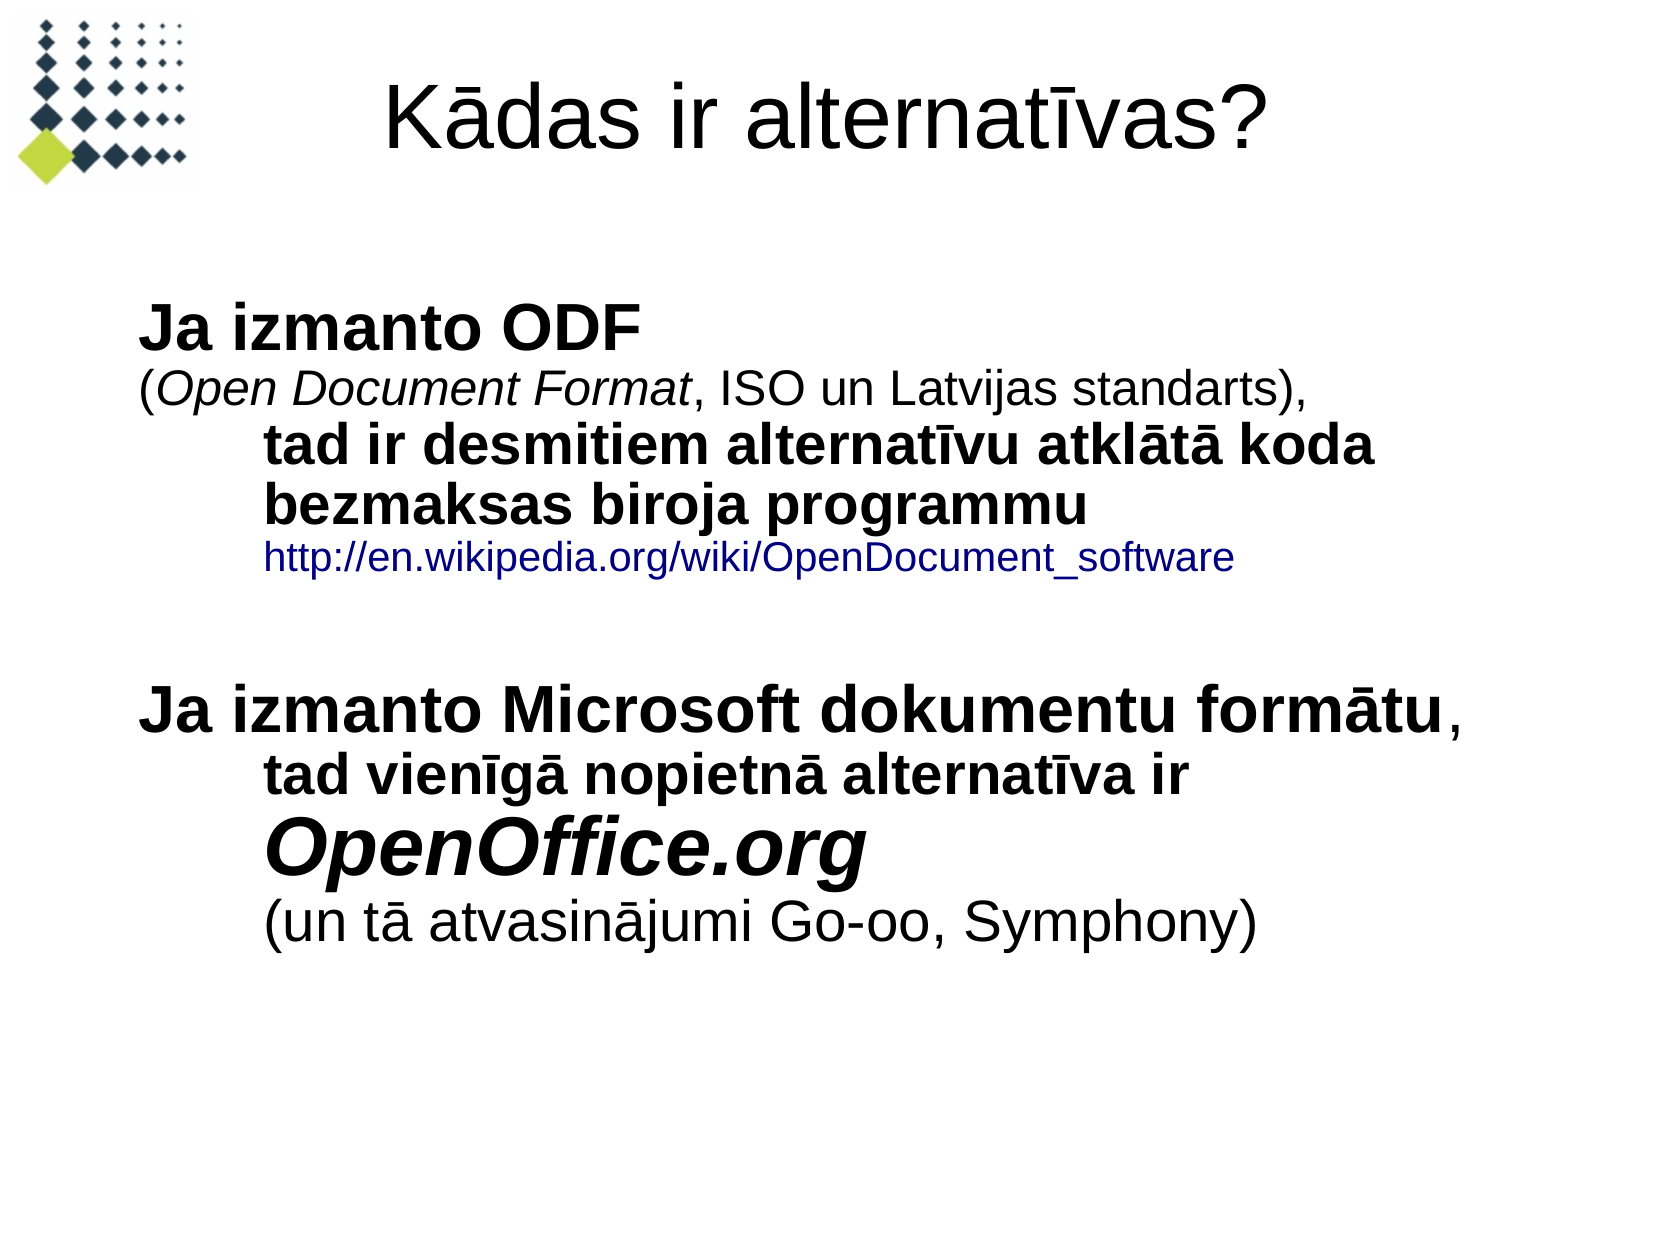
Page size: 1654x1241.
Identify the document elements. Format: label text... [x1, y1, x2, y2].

picture [12, 12, 196, 189]
list Ja izmanto ODF (Open Document Format, ISO un Latvijas standarts), tad ir desmitiem alternatīvu atklātā koda bezmaksas biroja programmuhttp://en.wikipedia.org/wiki/OpenDocument_software Ja izmanto Microsoft dokumentu formātu, tad vienīgā nopietnā alternatīva ir OpenOffice.org (un tā atvasinājumi Go-oo, Symphony) [82, 290, 1571, 1109]
title Kādas ir alternatīvas? [82, 56, 1571, 178]
